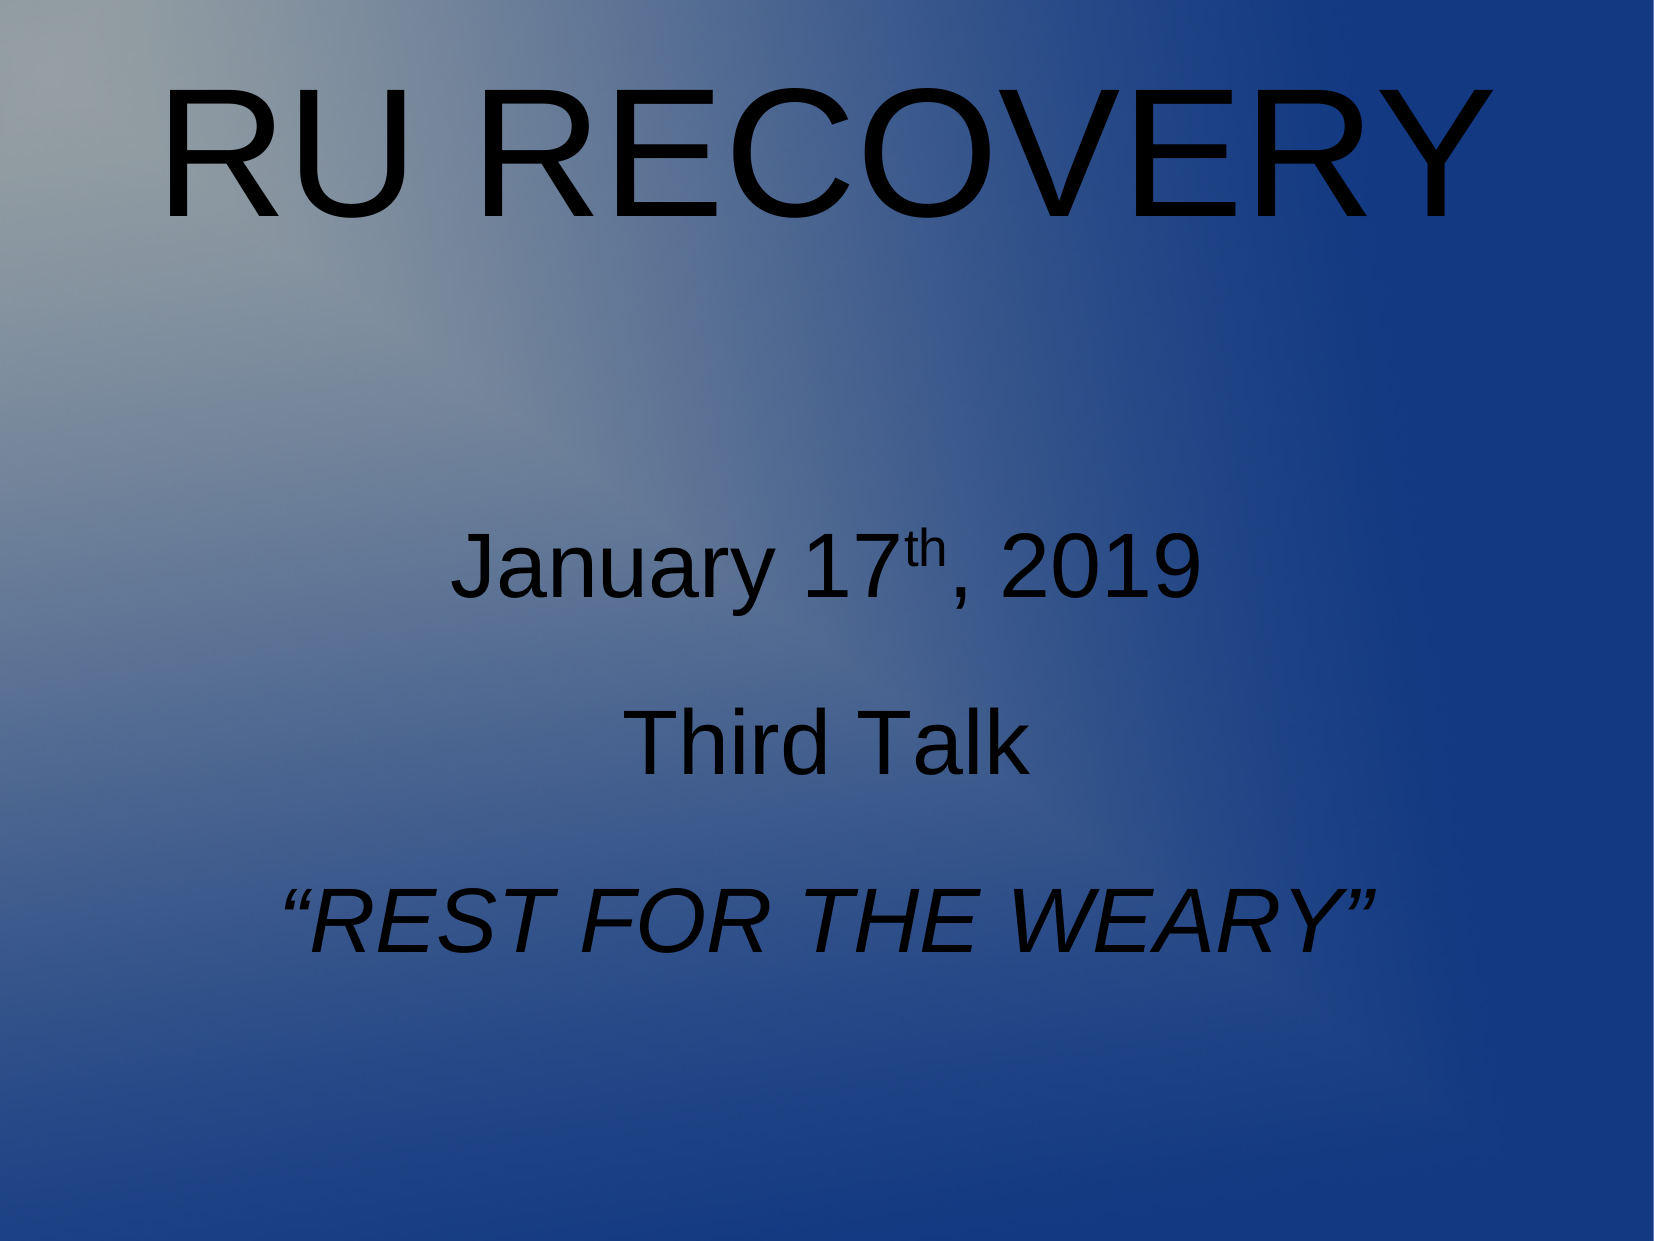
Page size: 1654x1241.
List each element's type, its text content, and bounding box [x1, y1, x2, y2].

title RU RECOVERY [82, 49, 1571, 257]
picture [0, 0, 1654, 1241]
subtitle January 17th, 2019 Third Talk “REST FOR THE WEARY” [82, 290, 1571, 1109]
